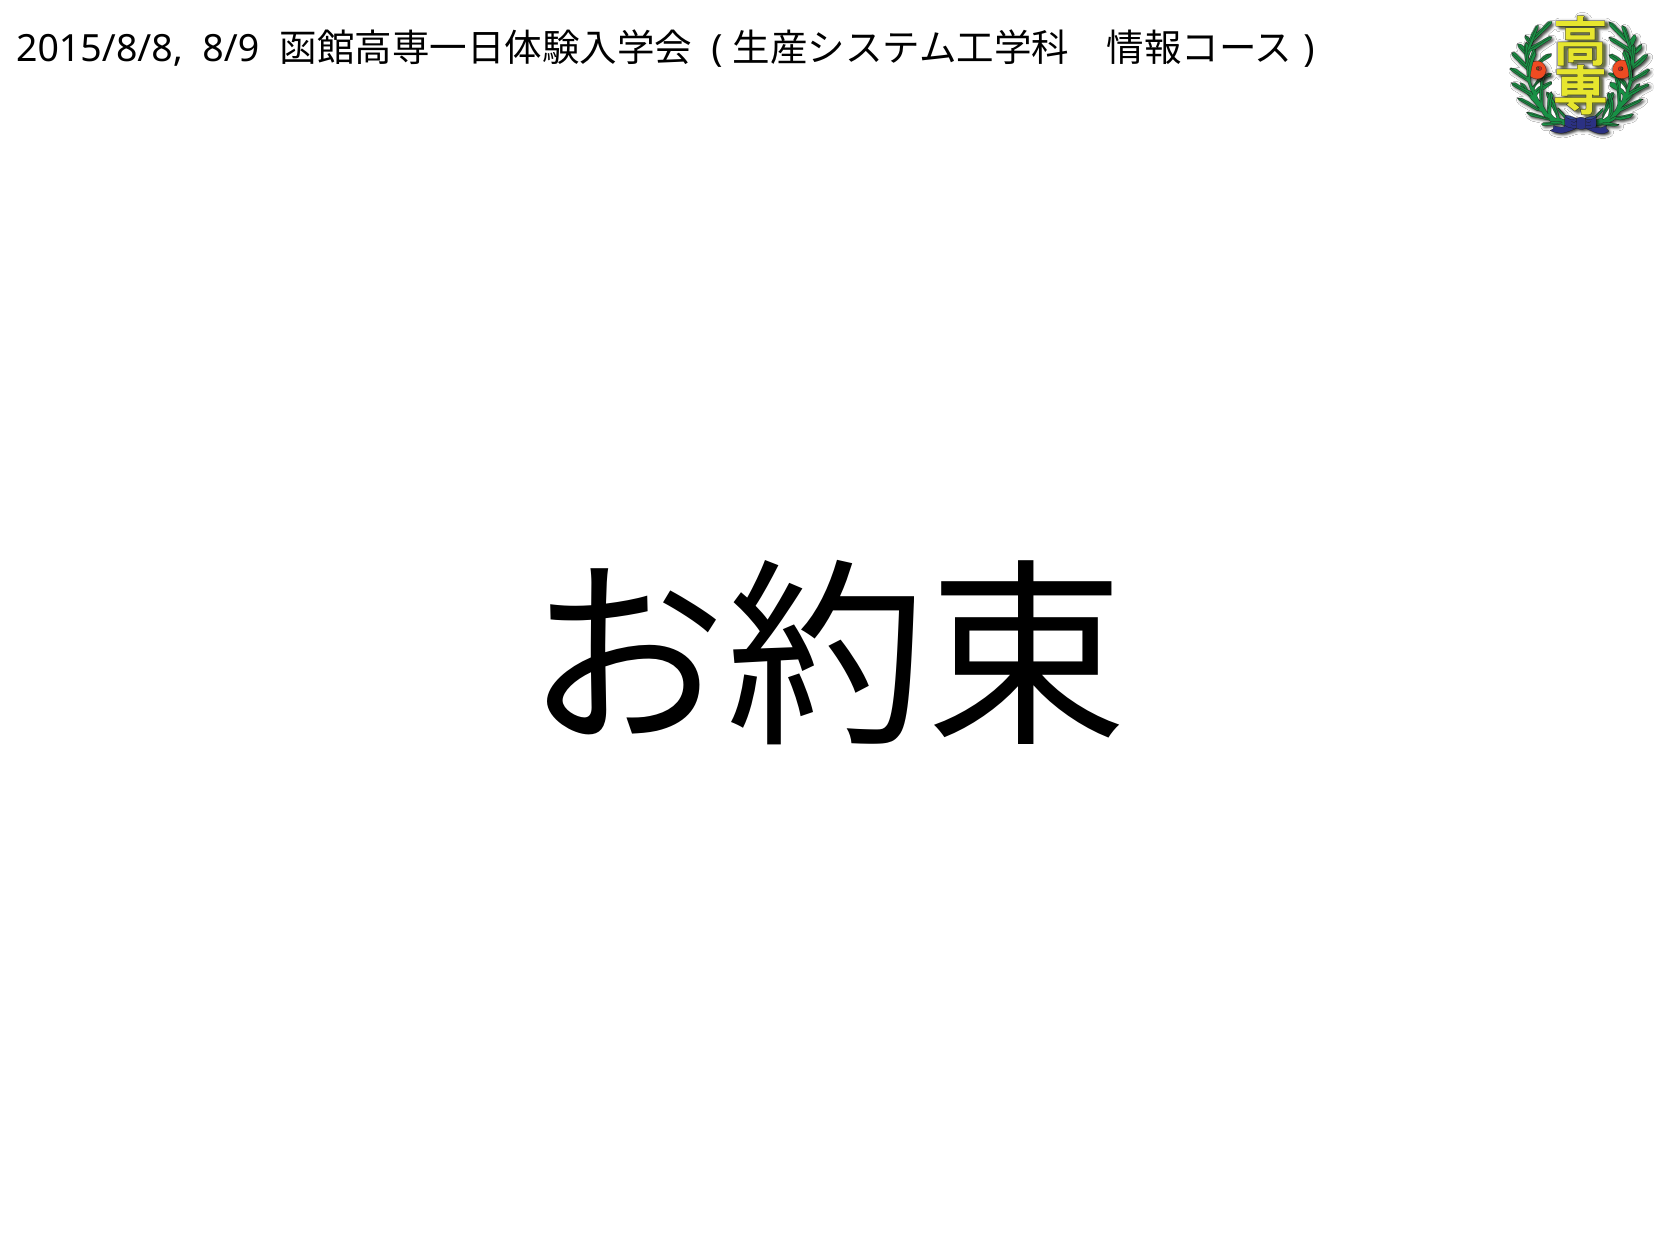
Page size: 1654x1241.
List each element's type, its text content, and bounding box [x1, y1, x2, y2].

title お約束 [82, 533, 1571, 749]
picture [1506, 0, 1654, 157]
